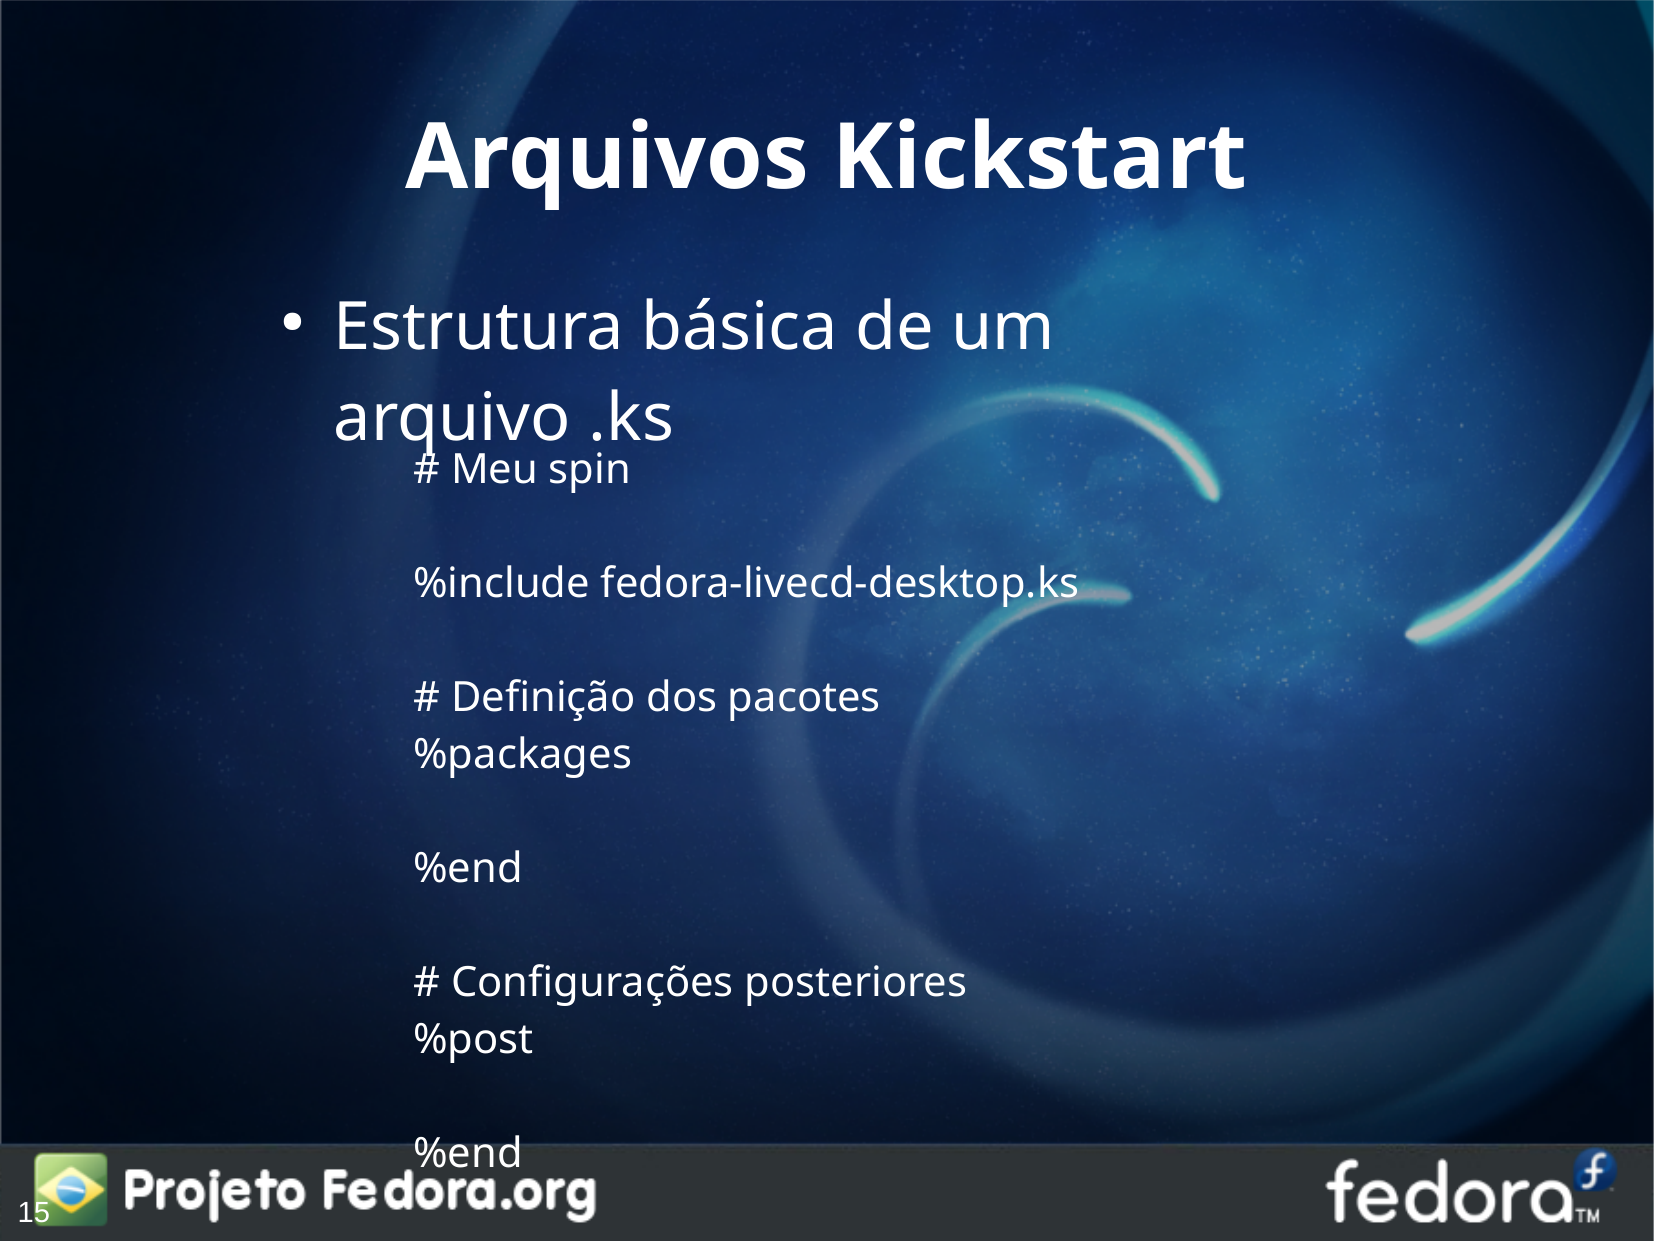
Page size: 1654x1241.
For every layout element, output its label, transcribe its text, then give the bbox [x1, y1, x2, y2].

title Arquivos Kickstart [82, 49, 1571, 257]
list Estrutura básica de um arquivo .ks [262, 278, 1391, 434]
picture [0, 0, 1654, 1241]
text_box # Meu spin %include fedora-livecd-desktop.ks # Definição dos pacotes %packages %end # Configurações posteriores %post %end [398, 431, 1255, 1123]
